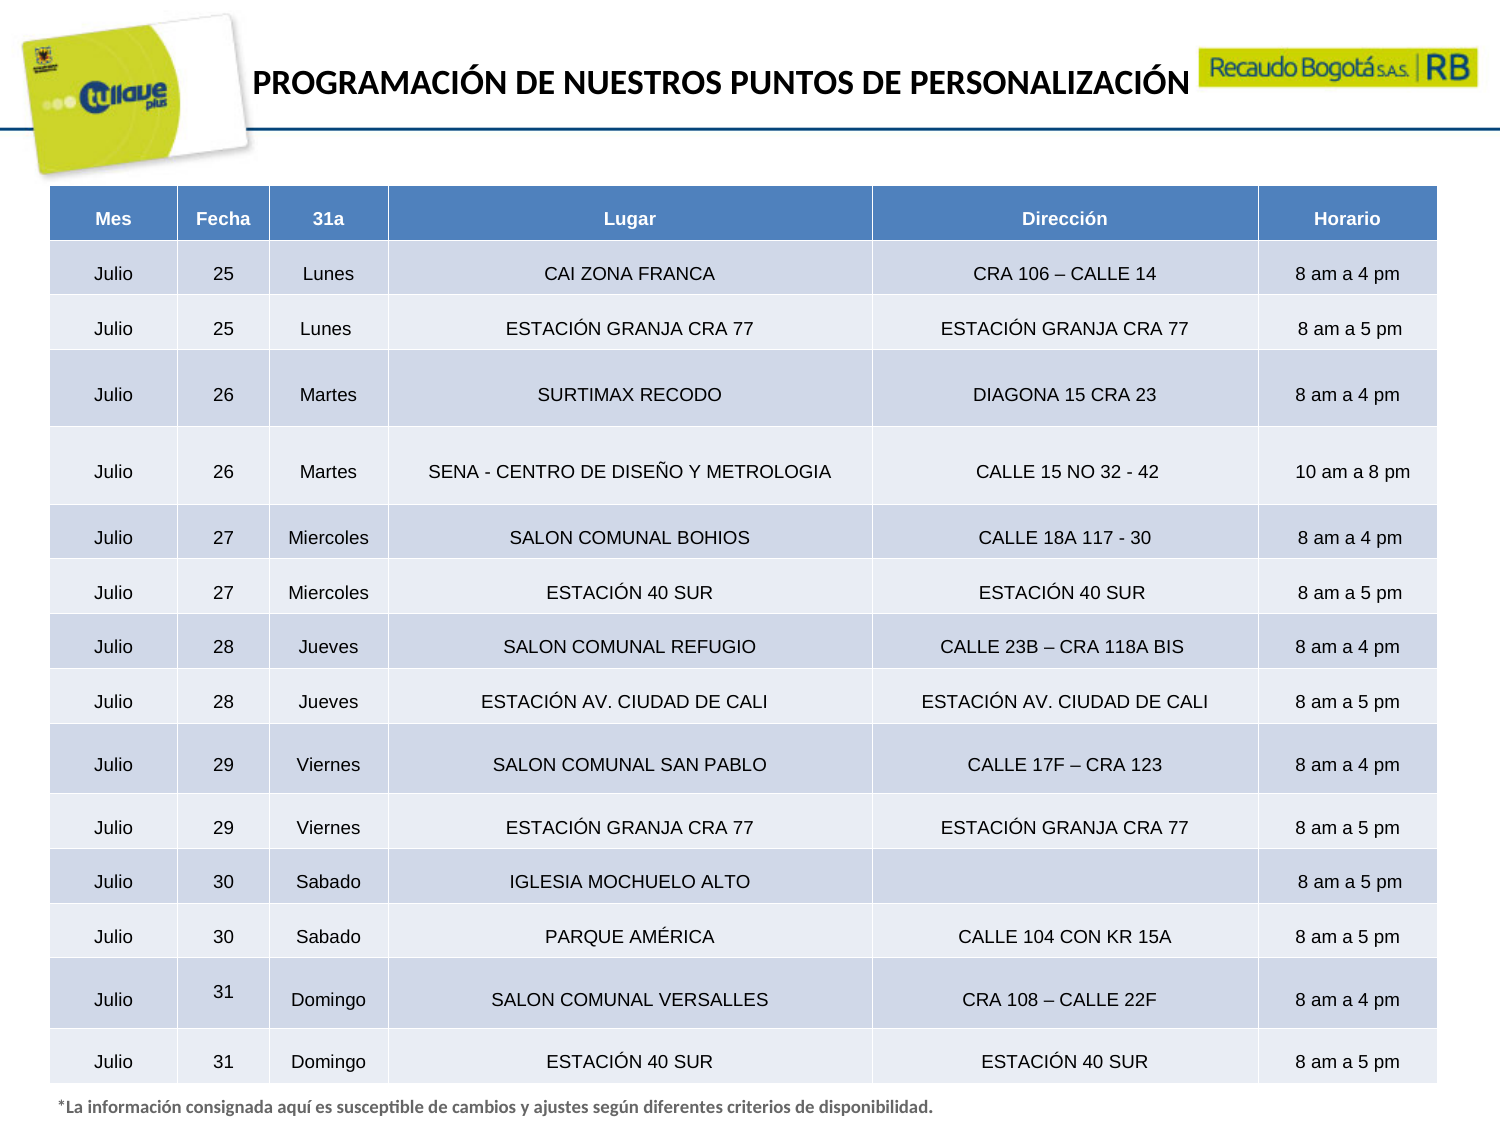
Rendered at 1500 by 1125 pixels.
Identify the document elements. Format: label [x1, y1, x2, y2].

table_cell [270, 241, 388, 294]
picture [0, 0, 1500, 1125]
table_cell [50, 614, 177, 668]
table_cell [270, 849, 388, 903]
table_cell [389, 559, 872, 613]
table_cell [178, 350, 269, 426]
table_cell [389, 505, 872, 558]
table_cell [1259, 904, 1437, 957]
table_cell [389, 1029, 872, 1083]
table_cell [873, 241, 1258, 294]
table_cell [389, 614, 872, 668]
table_cell [178, 559, 269, 613]
table_cell [50, 1029, 177, 1083]
table_cell [873, 427, 1258, 504]
table_cell [50, 669, 177, 723]
table_cell [178, 295, 269, 349]
table_cell [270, 614, 388, 668]
table_cell [873, 614, 1258, 668]
table_cell [270, 669, 388, 723]
table_cell [270, 794, 388, 848]
table_cell [50, 295, 177, 349]
table_cell [873, 958, 1258, 1028]
table_cell [1259, 958, 1437, 1028]
table_cell [389, 904, 872, 957]
table_cell [1259, 724, 1437, 793]
table_cell [873, 559, 1258, 613]
table_cell [178, 427, 269, 504]
table_cell [178, 849, 269, 903]
table_cell [178, 794, 269, 848]
table_cell [1259, 614, 1437, 668]
table_header [1259, 186, 1437, 240]
table_cell [389, 295, 872, 349]
table_cell [178, 614, 269, 668]
table_cell [1259, 559, 1437, 613]
table_header [178, 186, 269, 240]
table_cell [873, 904, 1258, 957]
table_cell [50, 794, 177, 848]
table_cell [270, 559, 388, 613]
table_cell [873, 1029, 1258, 1083]
table_cell [389, 241, 872, 294]
table_cell [1259, 1029, 1437, 1083]
table_cell [50, 724, 177, 793]
table_cell [389, 794, 872, 848]
table_cell [1259, 350, 1437, 426]
table_cell [50, 849, 177, 903]
table_header [50, 186, 177, 240]
table_cell [178, 904, 269, 957]
table_cell [50, 505, 177, 558]
table_cell [873, 849, 1258, 903]
table_cell [389, 427, 872, 504]
table_cell [50, 350, 177, 426]
table_cell [270, 350, 388, 426]
table_cell [389, 958, 872, 1028]
table_cell [50, 559, 177, 613]
table_cell [873, 724, 1258, 793]
table_cell [873, 505, 1258, 558]
table_cell [270, 724, 388, 793]
table_cell [270, 295, 388, 349]
table_cell [50, 958, 177, 1028]
table_cell [270, 958, 388, 1028]
table_cell [270, 427, 388, 504]
table_header [270, 186, 388, 240]
table_cell [1259, 794, 1437, 848]
table_cell [1259, 241, 1437, 294]
table_cell [873, 295, 1258, 349]
table_cell [178, 724, 269, 793]
table_cell [1259, 295, 1437, 349]
table_cell [389, 350, 872, 426]
table_header [873, 186, 1258, 240]
table_cell [1259, 849, 1437, 903]
table_cell [1259, 427, 1437, 504]
table_cell [389, 849, 872, 903]
table_cell [873, 794, 1258, 848]
table_cell [270, 904, 388, 957]
table_cell [270, 505, 388, 558]
table_cell [178, 1029, 269, 1083]
table_cell [178, 505, 269, 558]
table_cell [50, 241, 177, 294]
text_box [42, 1085, 1439, 1125]
table_cell [389, 724, 872, 793]
table_cell [1259, 505, 1437, 558]
table_cell [178, 958, 269, 1028]
table_cell [270, 1029, 388, 1083]
table_cell [873, 669, 1258, 723]
text_box [237, 51, 1266, 110]
table_cell [50, 427, 177, 504]
table_cell [389, 669, 872, 723]
table_cell [178, 241, 269, 294]
table_cell [873, 350, 1258, 426]
table_cell [50, 904, 177, 957]
table_cell [178, 669, 269, 723]
table_header [389, 186, 872, 240]
table_cell [1259, 669, 1437, 723]
